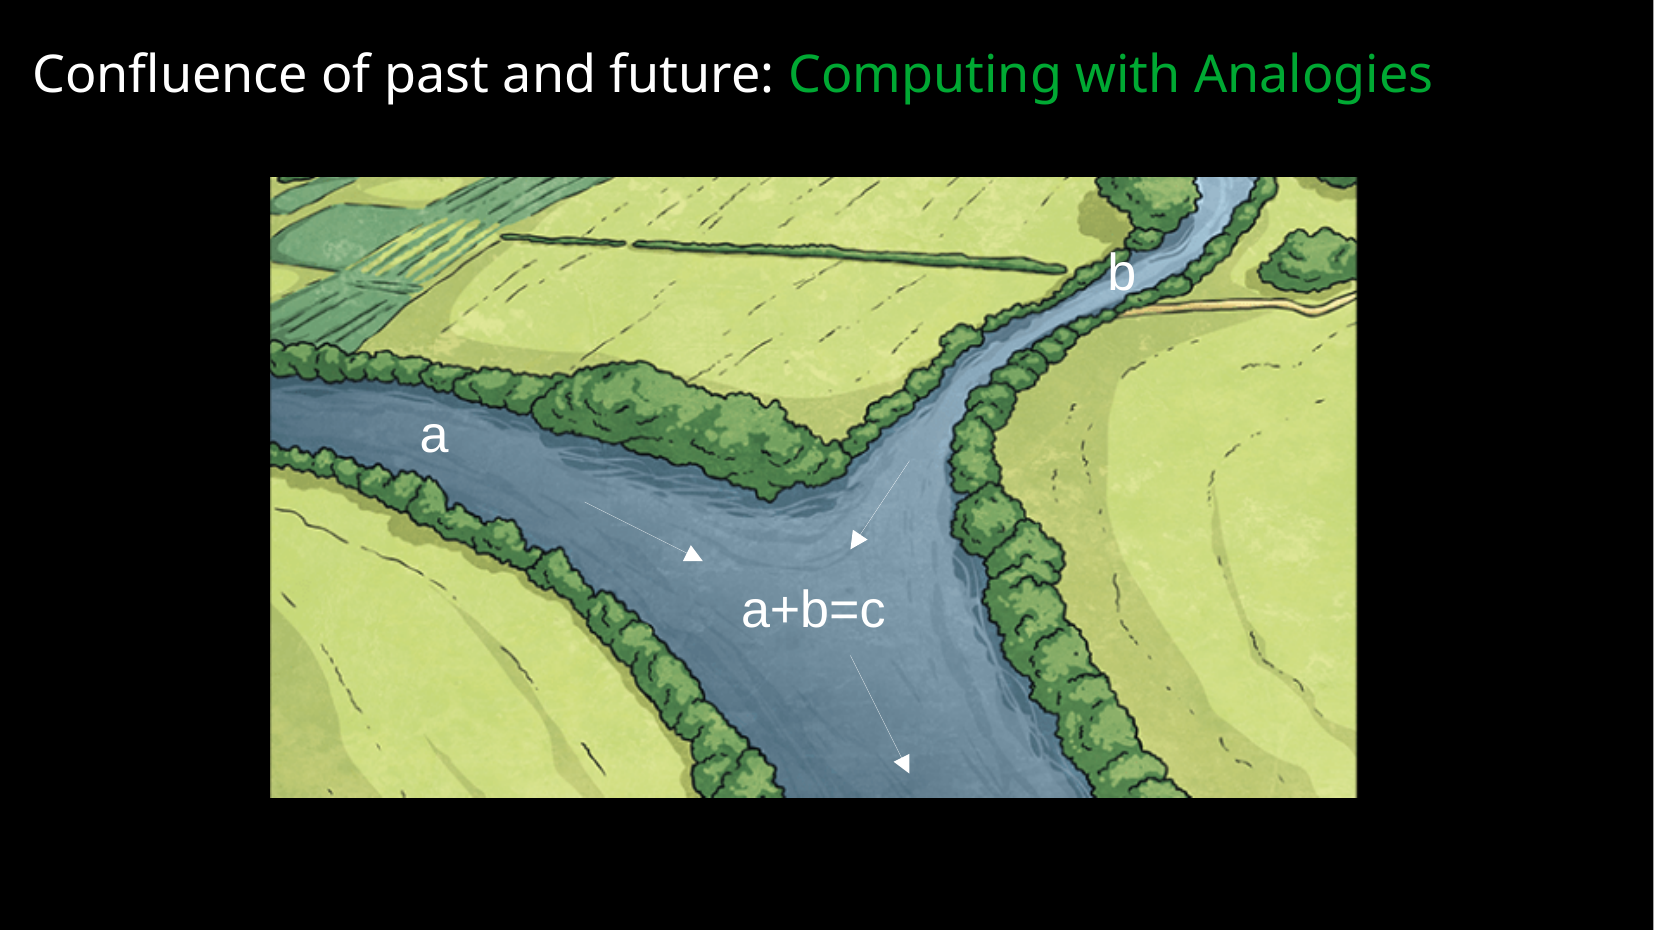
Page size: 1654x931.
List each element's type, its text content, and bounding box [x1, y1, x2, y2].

text_box Confluence of past and future: Computing with Analogies [17, 29, 1625, 116]
text_box a [404, 398, 464, 472]
text_box a+b=c [726, 573, 934, 762]
text_box b [1092, 236, 1152, 325]
picture [270, 177, 1359, 798]
